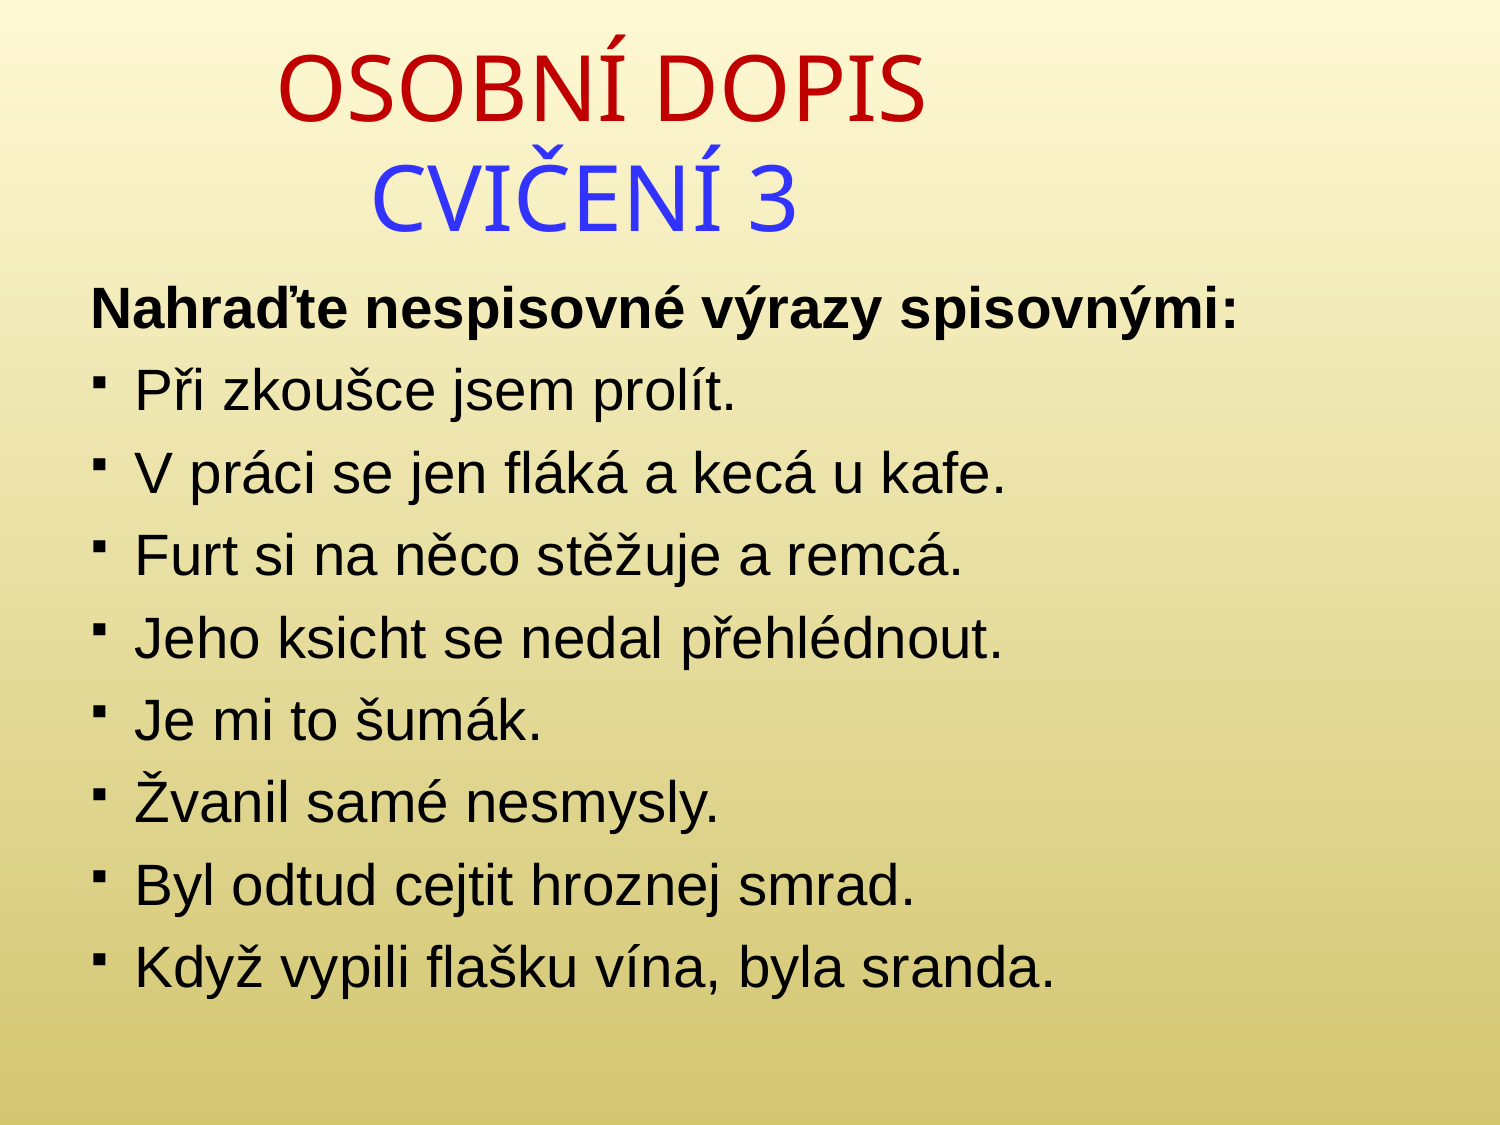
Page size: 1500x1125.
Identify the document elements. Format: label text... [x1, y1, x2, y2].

title OSOBNÍ DOPIS CVIČENÍ 3 [70, 22, 1418, 258]
list Nahraďte nespisovné výrazy spisovnými: Při zkoušce jsem prolít. V práci se jen fláká a kecá u kafe. Furt si na něco stěžuje a remcá. Jeho ksicht se nedal přehlédnout. Je mi to šumák. Žvanil samé nesmysly. Byl odtud cejtit hroznej smrad. Když vypili flašku vína, byla sranda. [74, 262, 1418, 1063]
